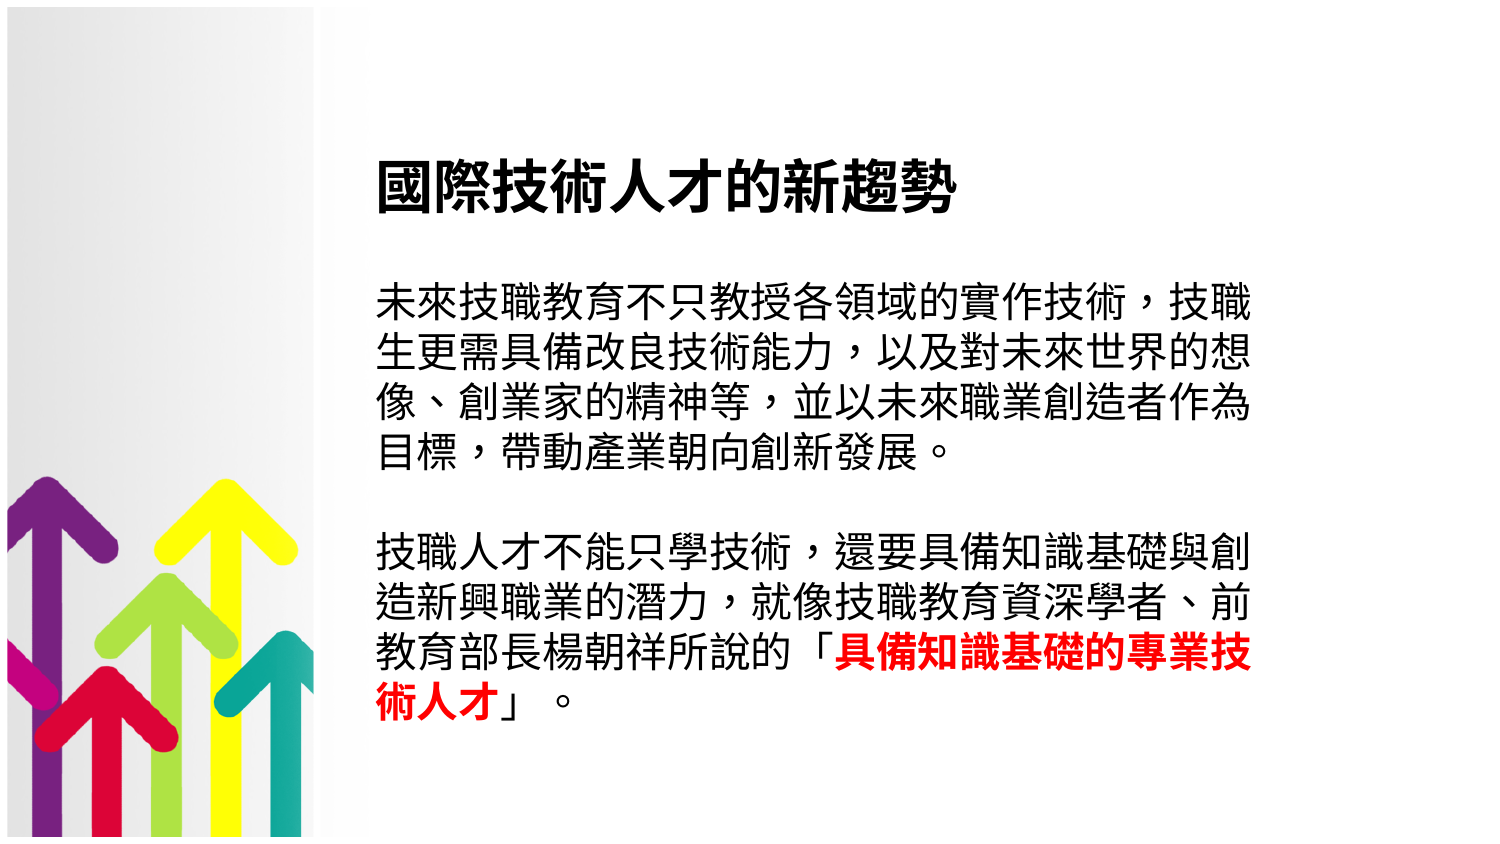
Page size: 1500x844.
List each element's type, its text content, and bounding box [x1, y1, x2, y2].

text_box 未來技職教育不只教授各領域的實作技術，技職生更需具備改良技術能力，以及對未來世界的想像、創業家的精神等，並以未來職業創造者作為目標，帶動產業朝向創新發展。 技職人才不能只學技術，還要具備知識基礎與創造新興職業的潛力，就像技職教育資深學者、前教育部長楊朝祥所說的「具備知識基礎的專業技術人才」。 [360, 268, 1306, 738]
title 國際技術人才的新趨勢 [360, 109, 1426, 262]
